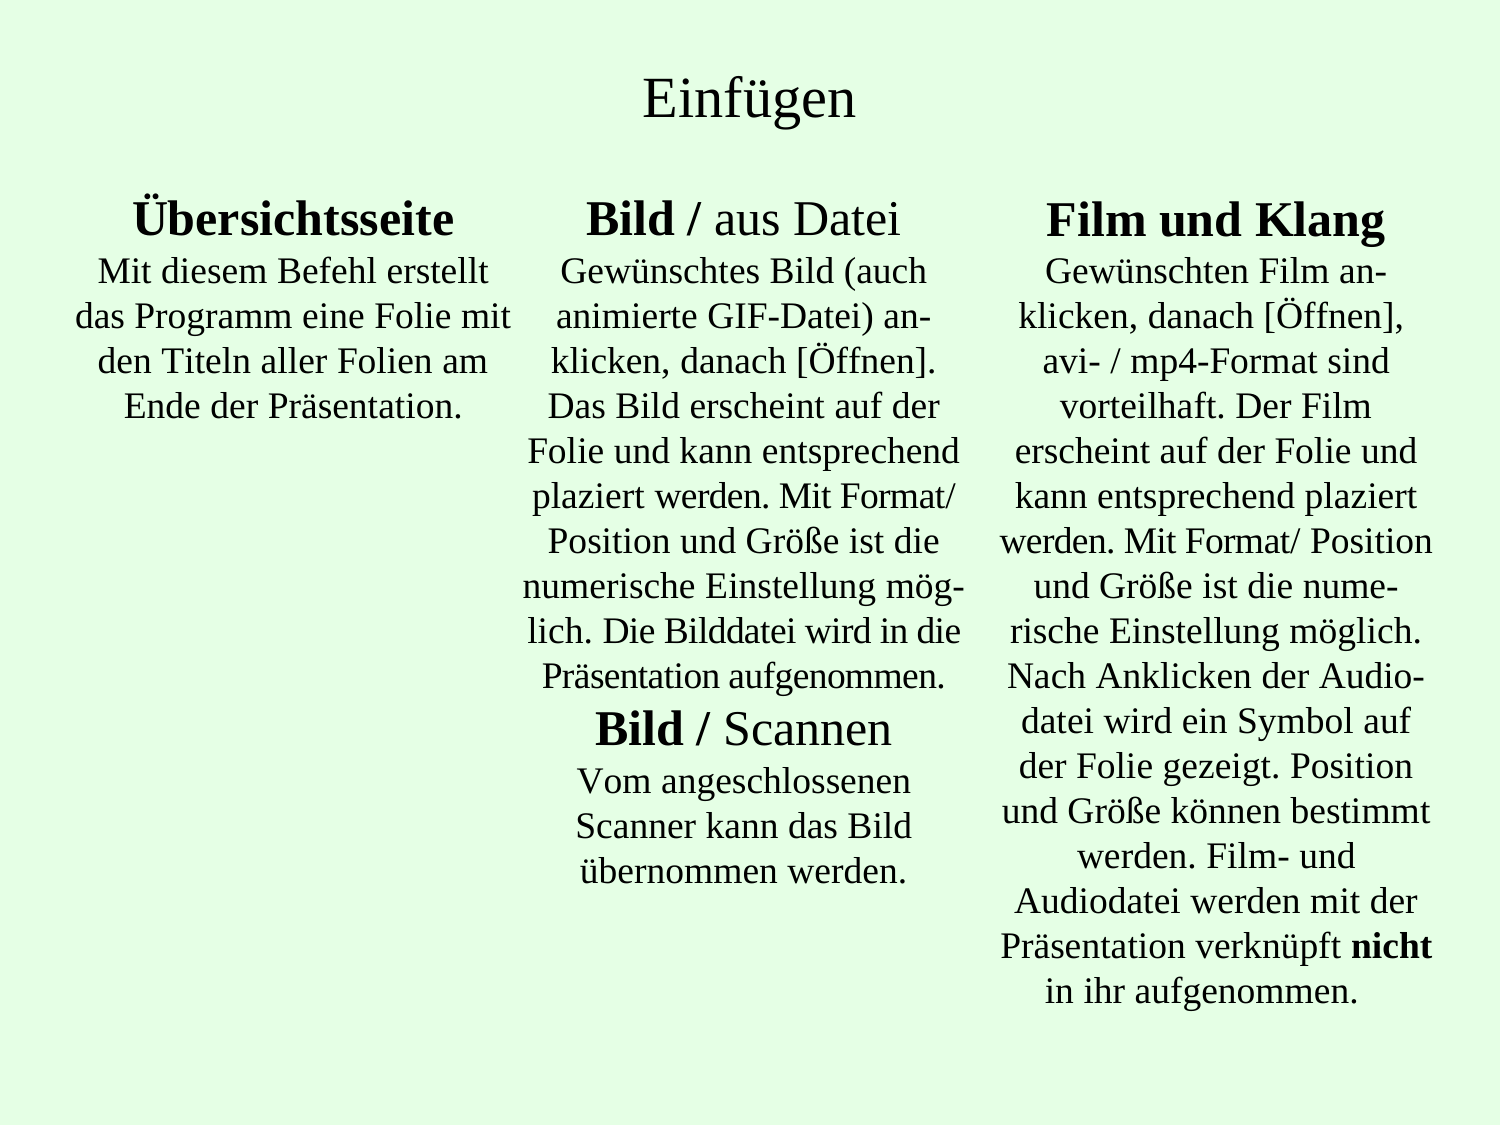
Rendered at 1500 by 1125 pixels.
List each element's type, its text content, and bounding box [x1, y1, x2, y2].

text_box Film und Klang Gewünschten Film an-klicken, danach [Öffnen], avi- / mp4-Format sind vorteilhaft. Der Film erscheint auf der Folie und kann entsprechend plaziert werden. Mit Format/ Position und Größe ist die nume-rische Einstellung möglich. Nach Anklicken der Audio-datei wird ein Symbol auf der Folie gezeigt. Position und Größe können bestimmt werden. Film- und Audiodatei werden mit der Präsentation verknüpft nicht in ihr aufgenommen. [980, 178, 1453, 1020]
text_box Übersichtsseite Mit diesem Befehl erstellt das Programm eine Folie mit den Titeln aller Folien am Ende der Präsentation. [57, 177, 530, 434]
text_box Bild / aus Datei Gewünschtes Bild (auch animierte GIF-Datei) an-klicken, danach [Öffnen]. Das Bild erscheint auf der Folie und kann entsprechend plaziert werden. Mit Format/ Position und Größe ist die numerische Einstellung mög-lich. Die Bilddatei wird in die Präsentation aufgenommen. Bild / Scannen Vom angeschlossenen Scanner kann das Bild übernommen werden. [507, 177, 981, 899]
title Einfügen [112, 37, 1388, 150]
